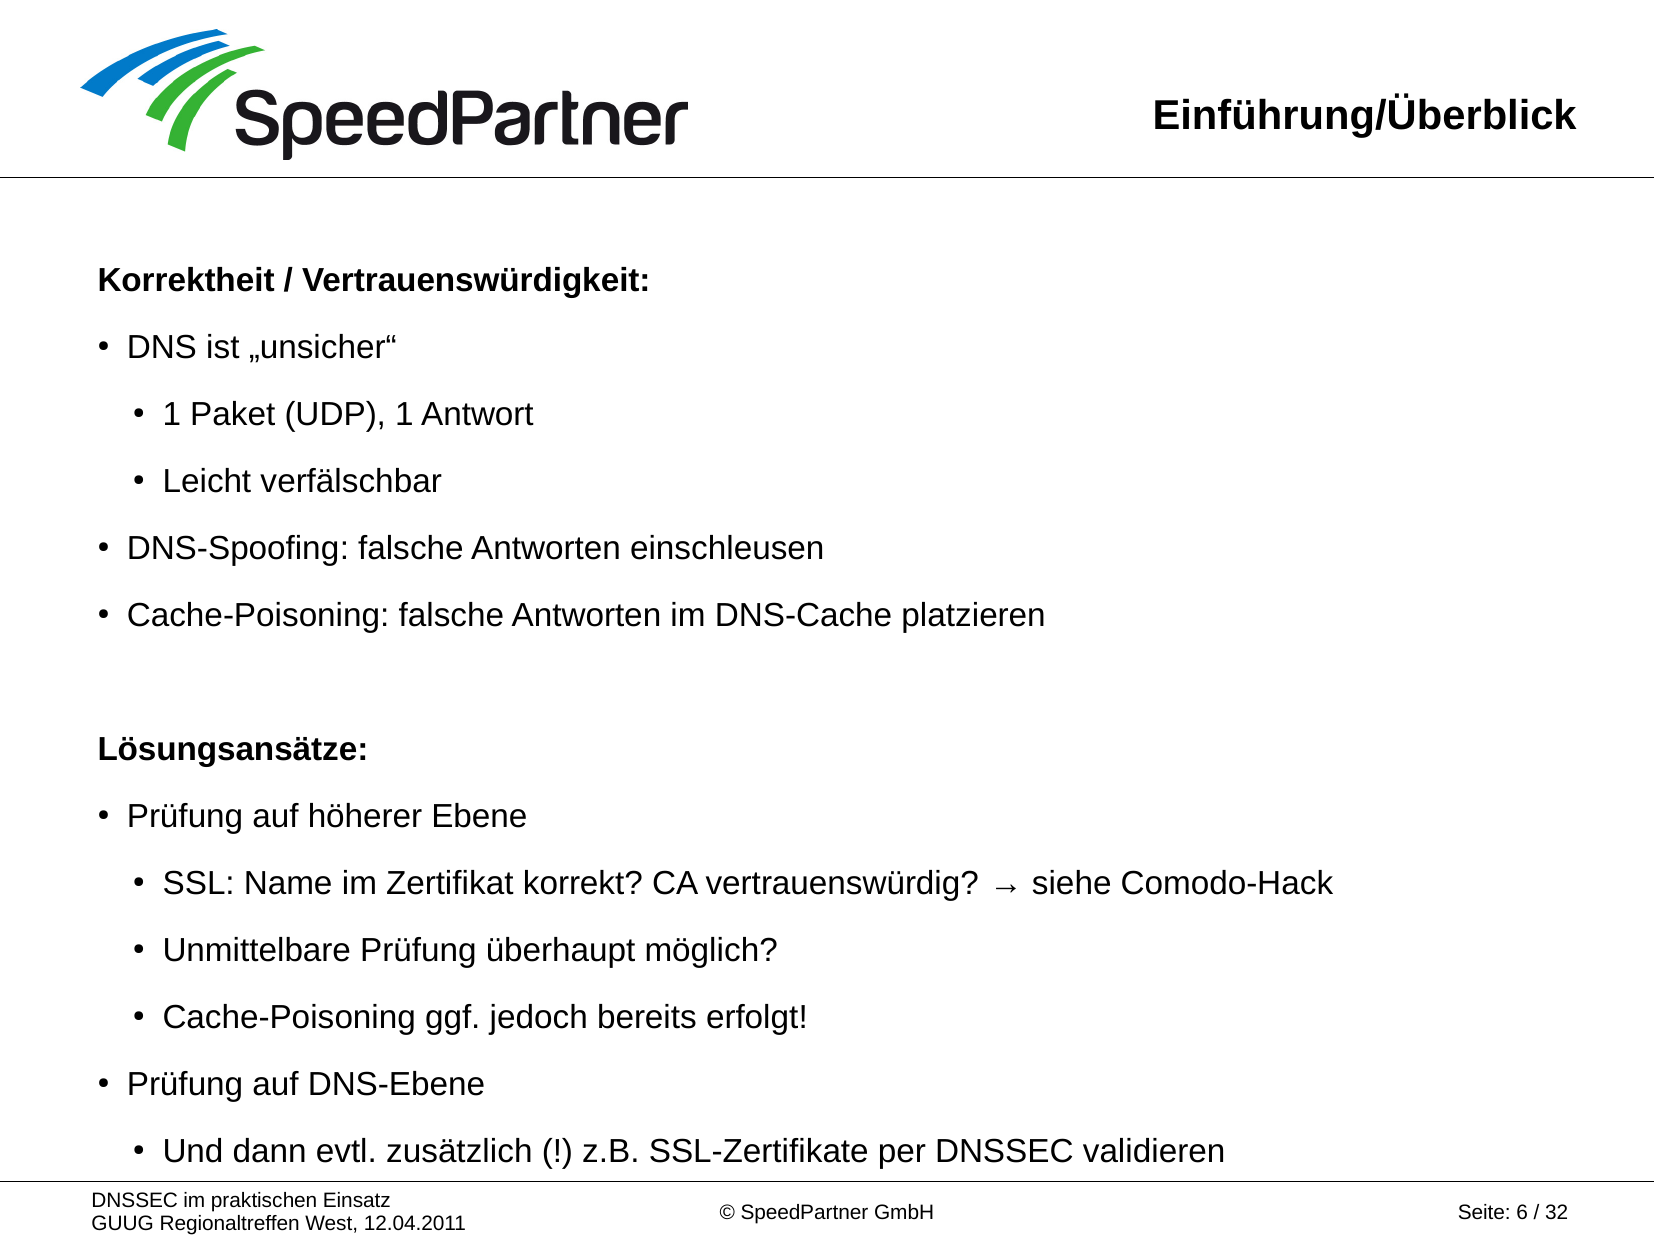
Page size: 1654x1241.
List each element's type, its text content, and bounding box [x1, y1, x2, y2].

title Einführung/Überblick [590, 70, 1577, 160]
text_box Korrektheit / Vertrauenswürdigkeit: DNS ist „unsicher“ 1 Paket (UDP), 1 Antwort Leicht verfälschbar DNS-Spoofing: falsche Antworten einschleusen Cache-Poisoning: falsche Antworten im DNS-Cache platzieren Lösungsansätze: Prüfung auf höherer Ebene SSL: Name im Zertifikat korrekt? CA vertrauenswürdig? → siehe Comodo-Hack Unmittelbare Prüfung überhaupt möglich? Cache-Poisoning ggf. jedoch bereits erfolgt! Prüfung auf DNS-Ebene Und dann evtl. zusätzlich (!) z.B. SSL-Zertifikate per DNSSEC validieren [82, 253, 1565, 1178]
picture [80, 29, 688, 160]
